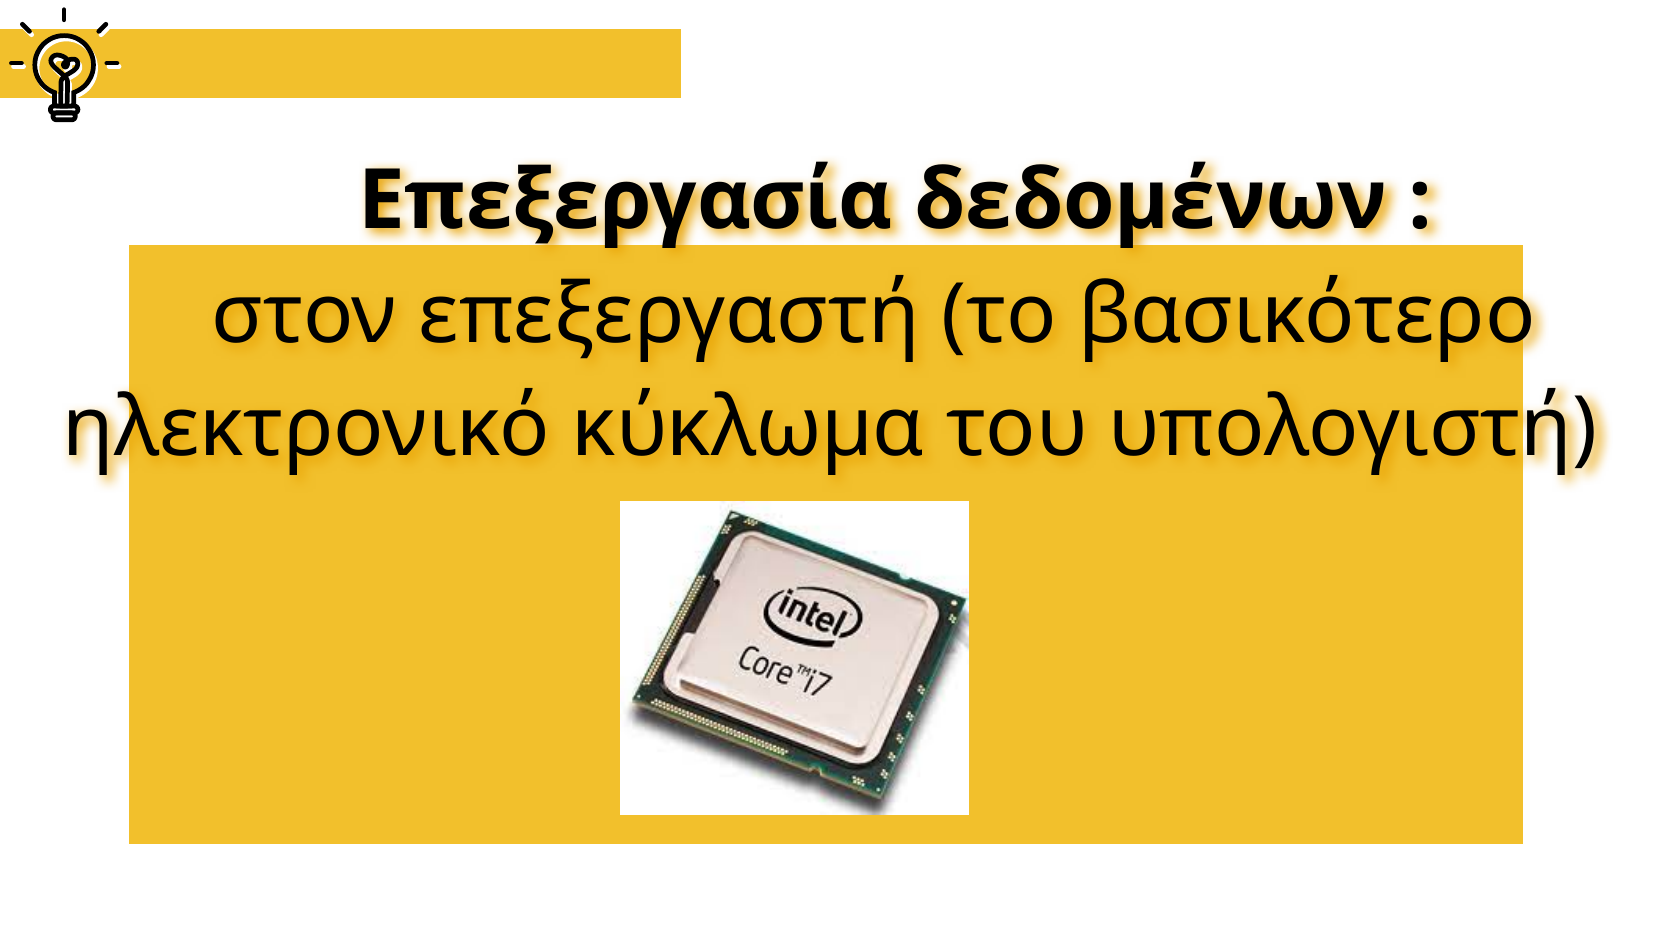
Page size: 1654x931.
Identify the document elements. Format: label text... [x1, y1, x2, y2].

title Επεξεργασία δεδομένων : στον επεξεργαστή (το βασικότερο ηλεκτρονικό κύκλωμα του υπολογιστή) [7, 59, 1654, 562]
picture [620, 501, 969, 815]
